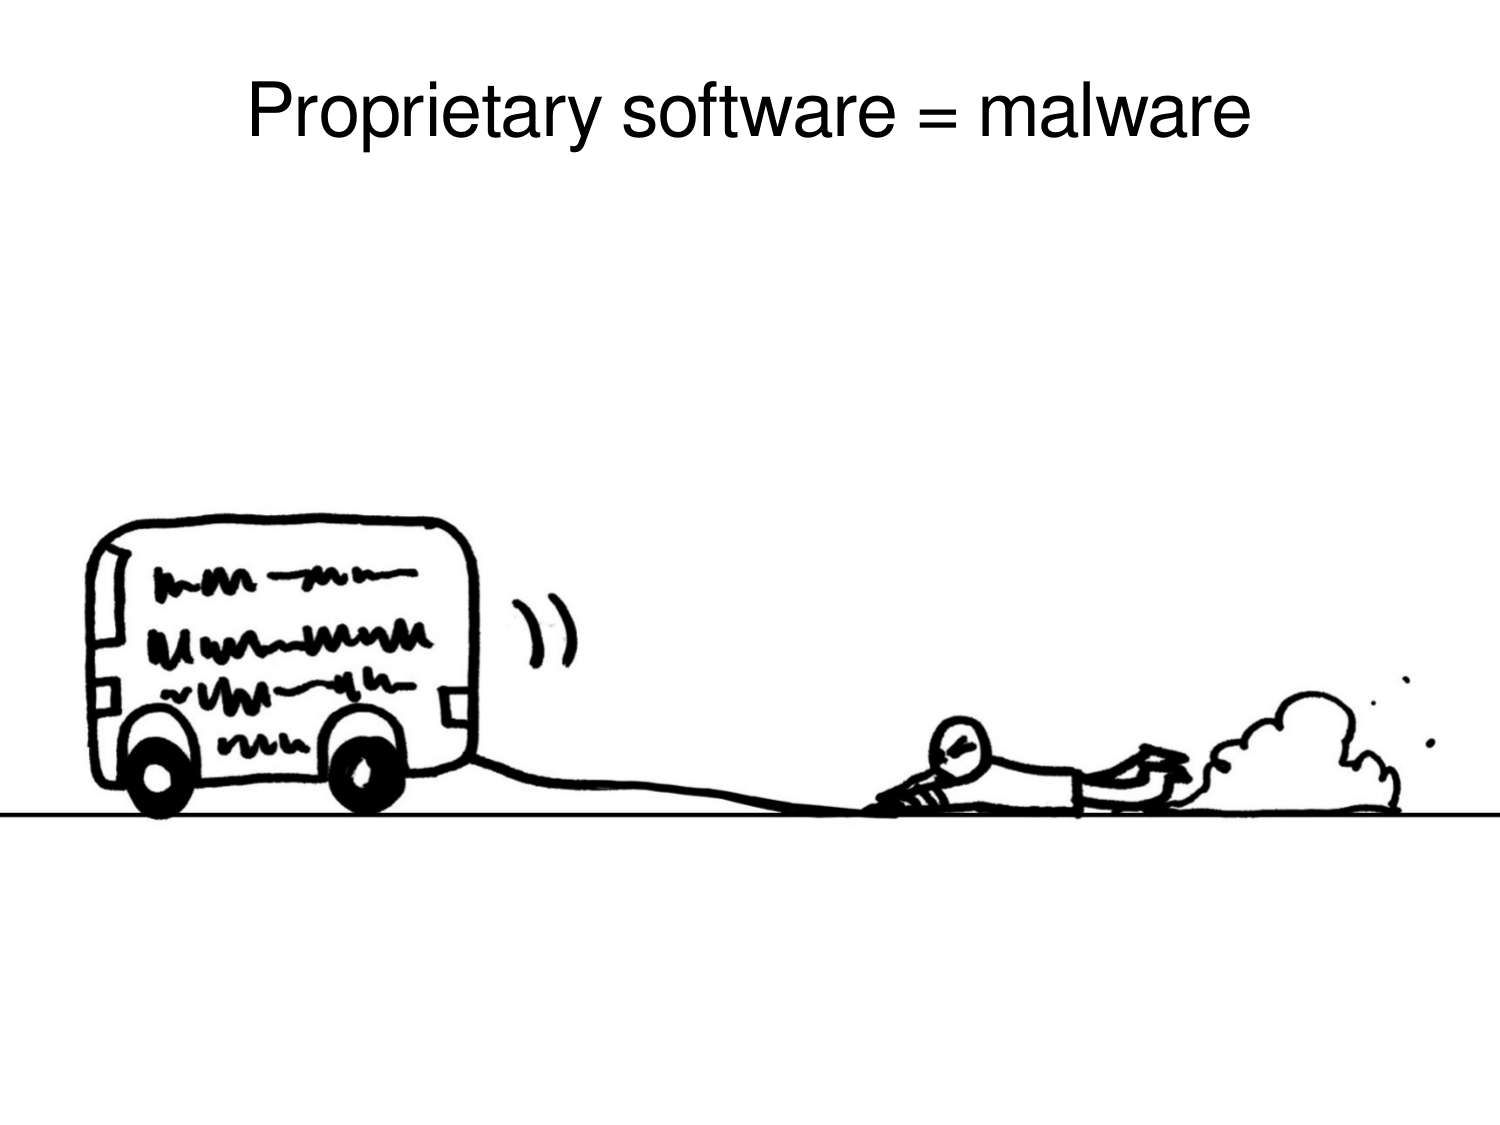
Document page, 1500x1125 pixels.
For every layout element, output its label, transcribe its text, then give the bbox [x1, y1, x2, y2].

picture [0, 414, 1500, 935]
text_box Proprietary software = malware [56, 60, 1444, 249]
